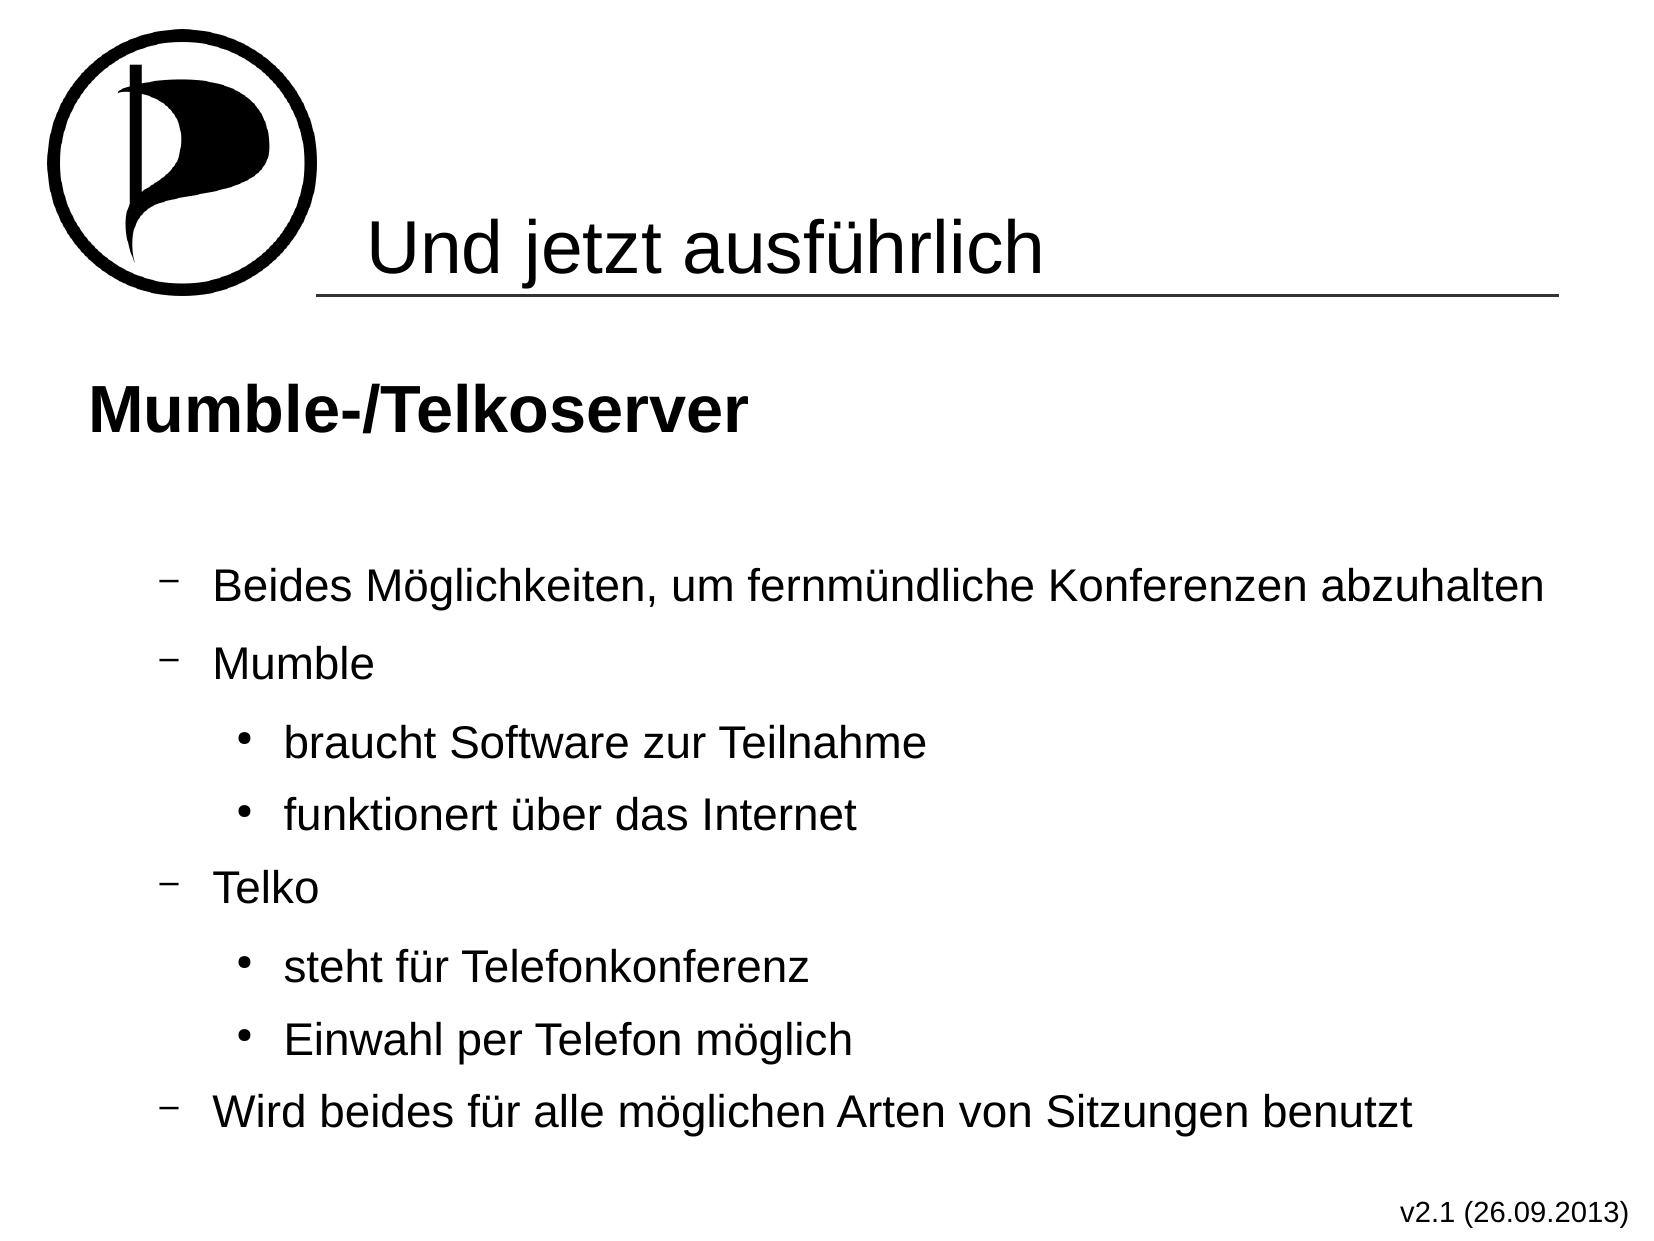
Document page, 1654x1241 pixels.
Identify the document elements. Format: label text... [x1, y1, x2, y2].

list Mumble-/Telkoserver Beides Möglichkeiten, um fernmündliche Konferenzen abzuhalten Mumble braucht Software zur Teilnahme funktionert über das Internet Telko steht für Telefonkonferenz Einwahl per Telefon möglich Wird beides für alle möglichen Arten von Sitzungen benutzt [70, 366, 1550, 1086]
list v2.1 (26.09.2013) [1358, 1192, 1654, 1241]
text_box Und jetzt ausführlich [366, 198, 1571, 289]
picture [47, 29, 317, 296]
